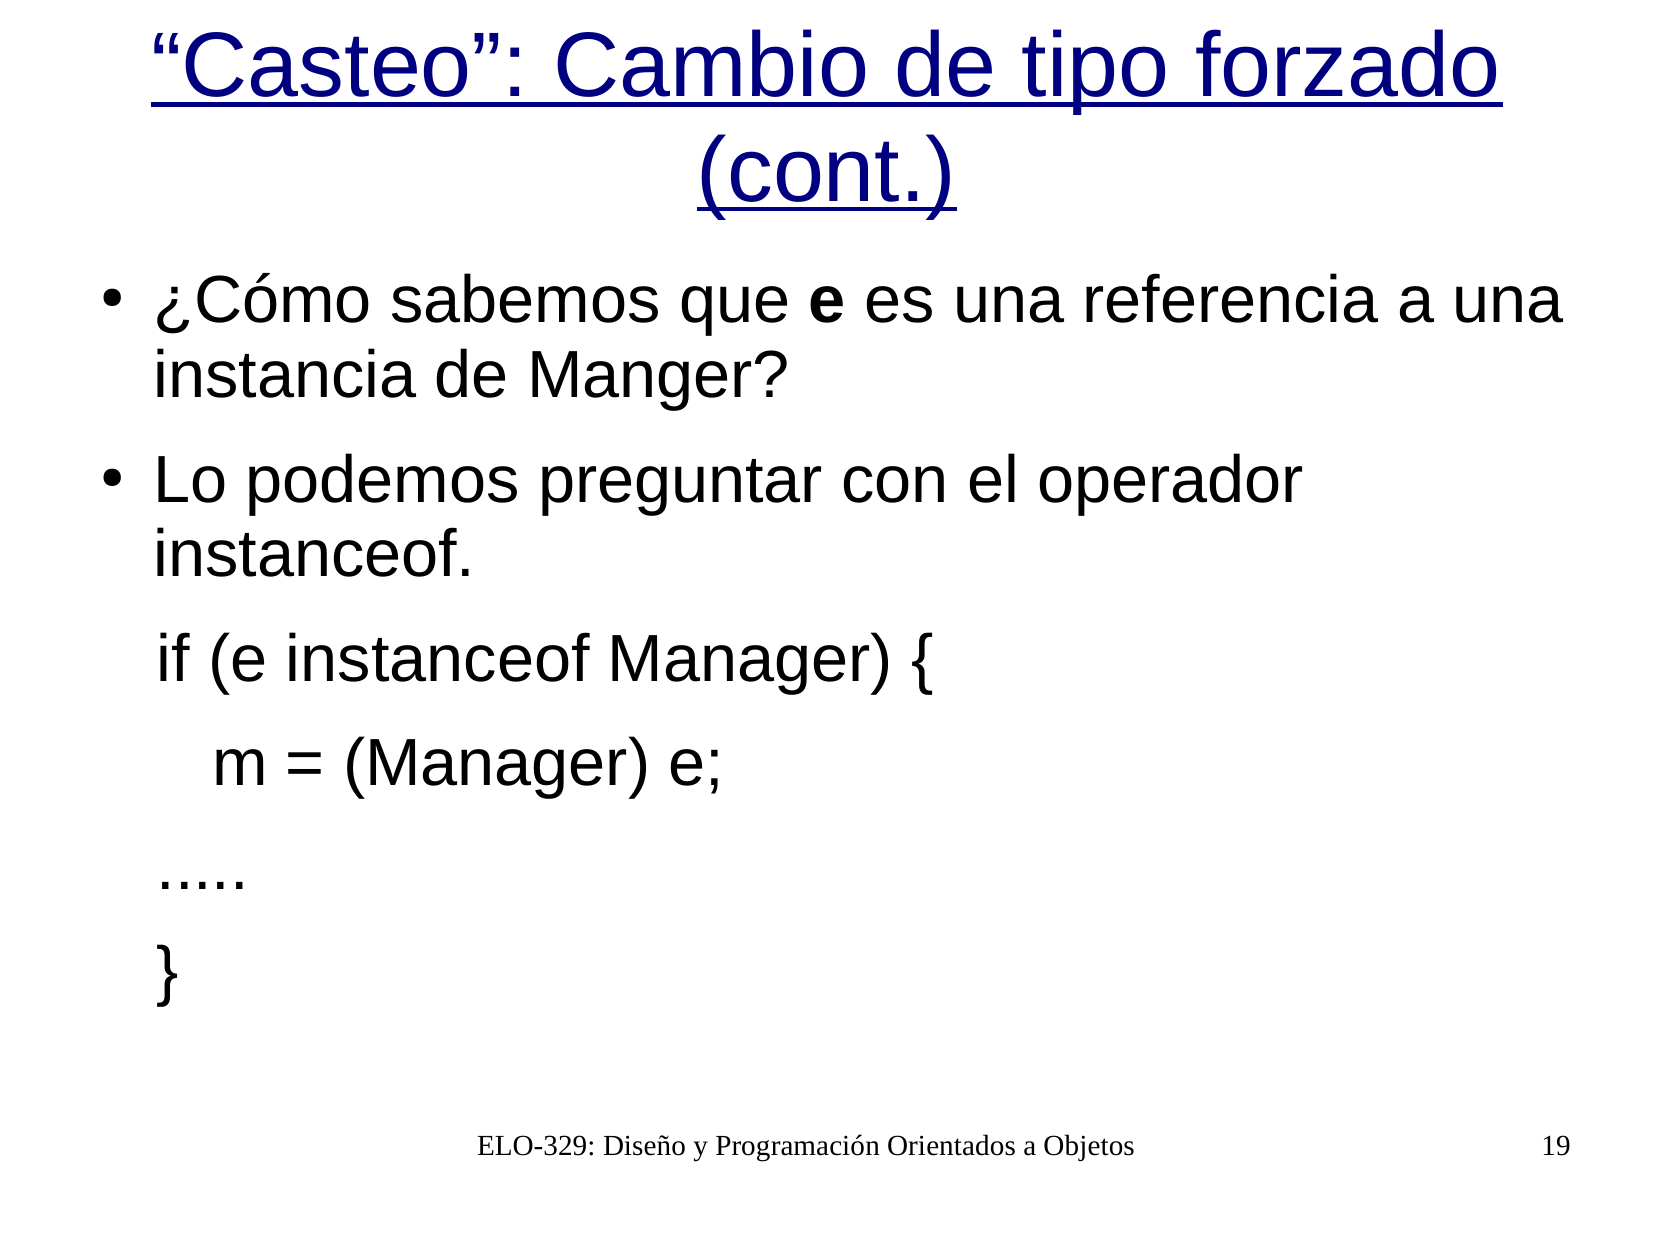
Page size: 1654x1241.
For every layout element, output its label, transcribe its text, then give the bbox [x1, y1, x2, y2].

title “Casteo”: Cambio de tipo forzado (cont.)‏ [82, 4, 1571, 233]
list ¿Cómo sabemos que e es una referencia a una instancia de Manger? Lo podemos preguntar con el operador instanceof. if (e instanceof Manager) { m = (Manager) e; ..... } [82, 262, 1571, 1126]
